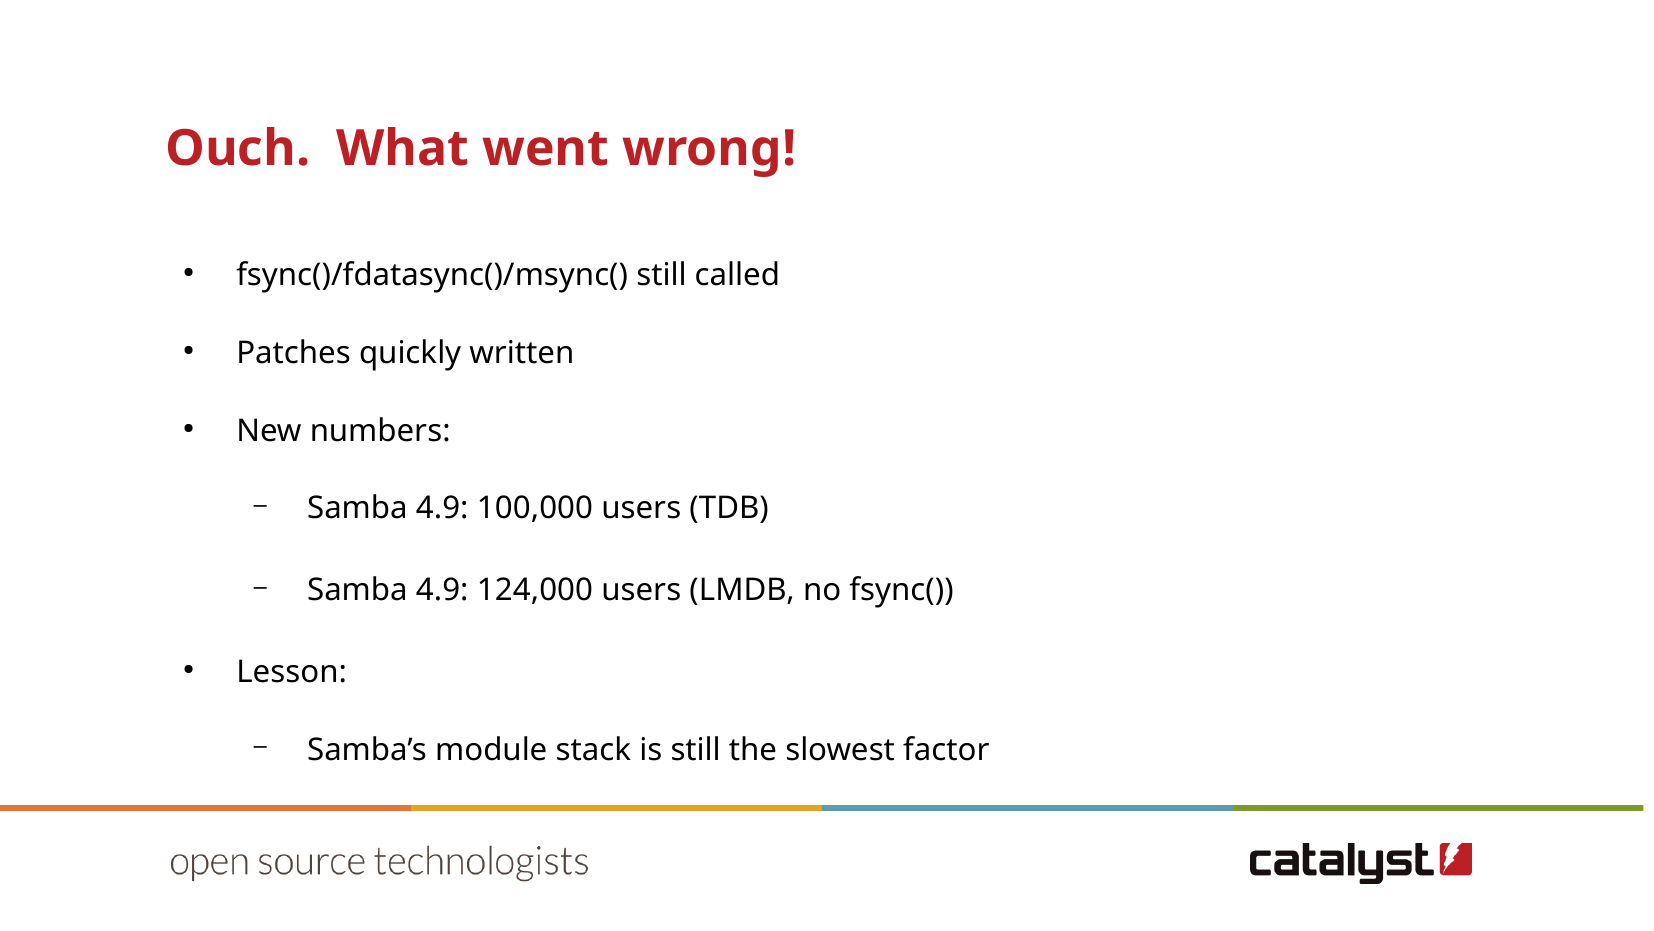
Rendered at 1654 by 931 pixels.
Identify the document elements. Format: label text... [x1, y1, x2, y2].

picture [0, 805, 1644, 884]
title Ouch. What went wrong! [165, 68, 1489, 224]
list fsync()/fdatasync()/msync() still called Patches quickly written New numbers: Samba 4.9: 100,000 users (TDB) Samba 4.9: 124,000 users (LMDB, no fsync()) Lesson: Samba’s module stack is still the slowest factor [165, 230, 1489, 770]
